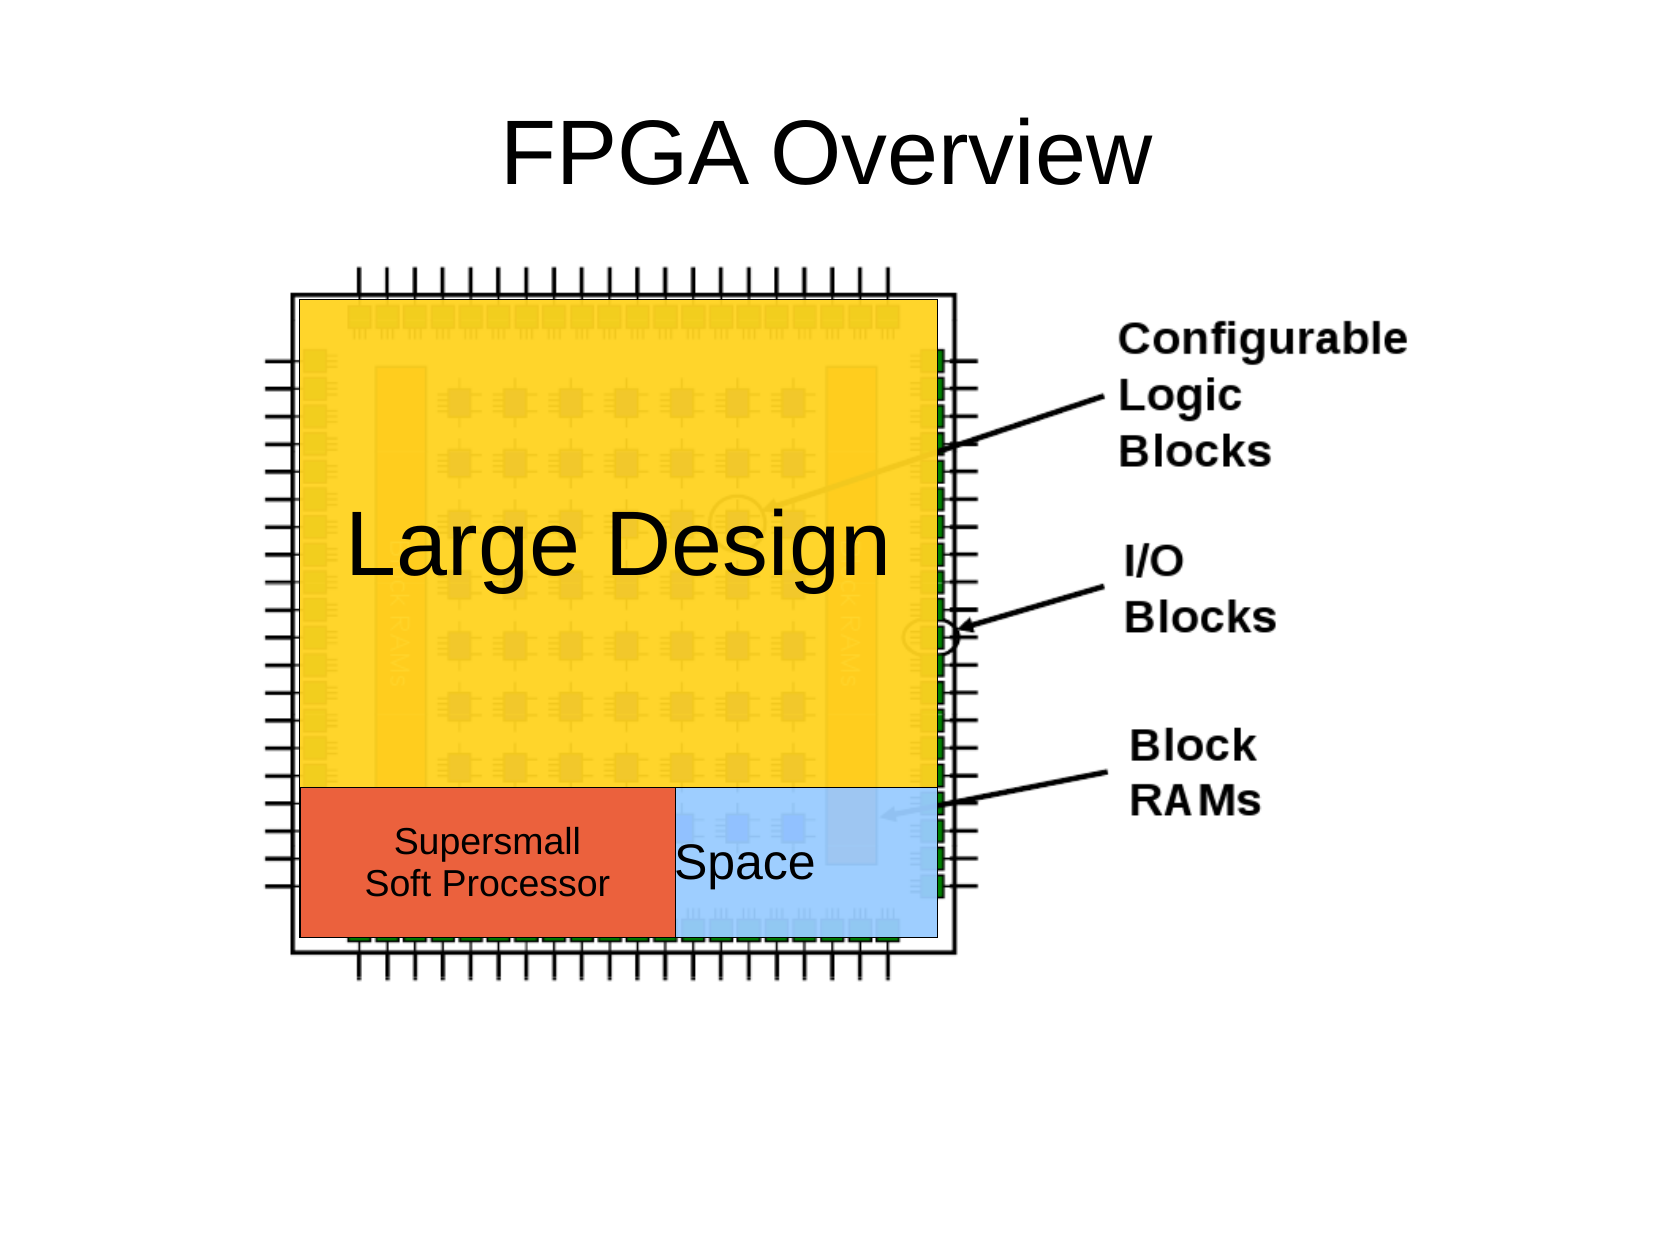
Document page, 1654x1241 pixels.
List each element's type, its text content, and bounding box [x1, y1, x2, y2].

title FPGA Overview [82, 49, 1571, 257]
text_box Remaining Space [676, 787, 938, 938]
text_box Supersmall Soft Processor [300, 787, 676, 938]
text_box Large Design [299, 299, 938, 787]
picture [226, 254, 1445, 1005]
